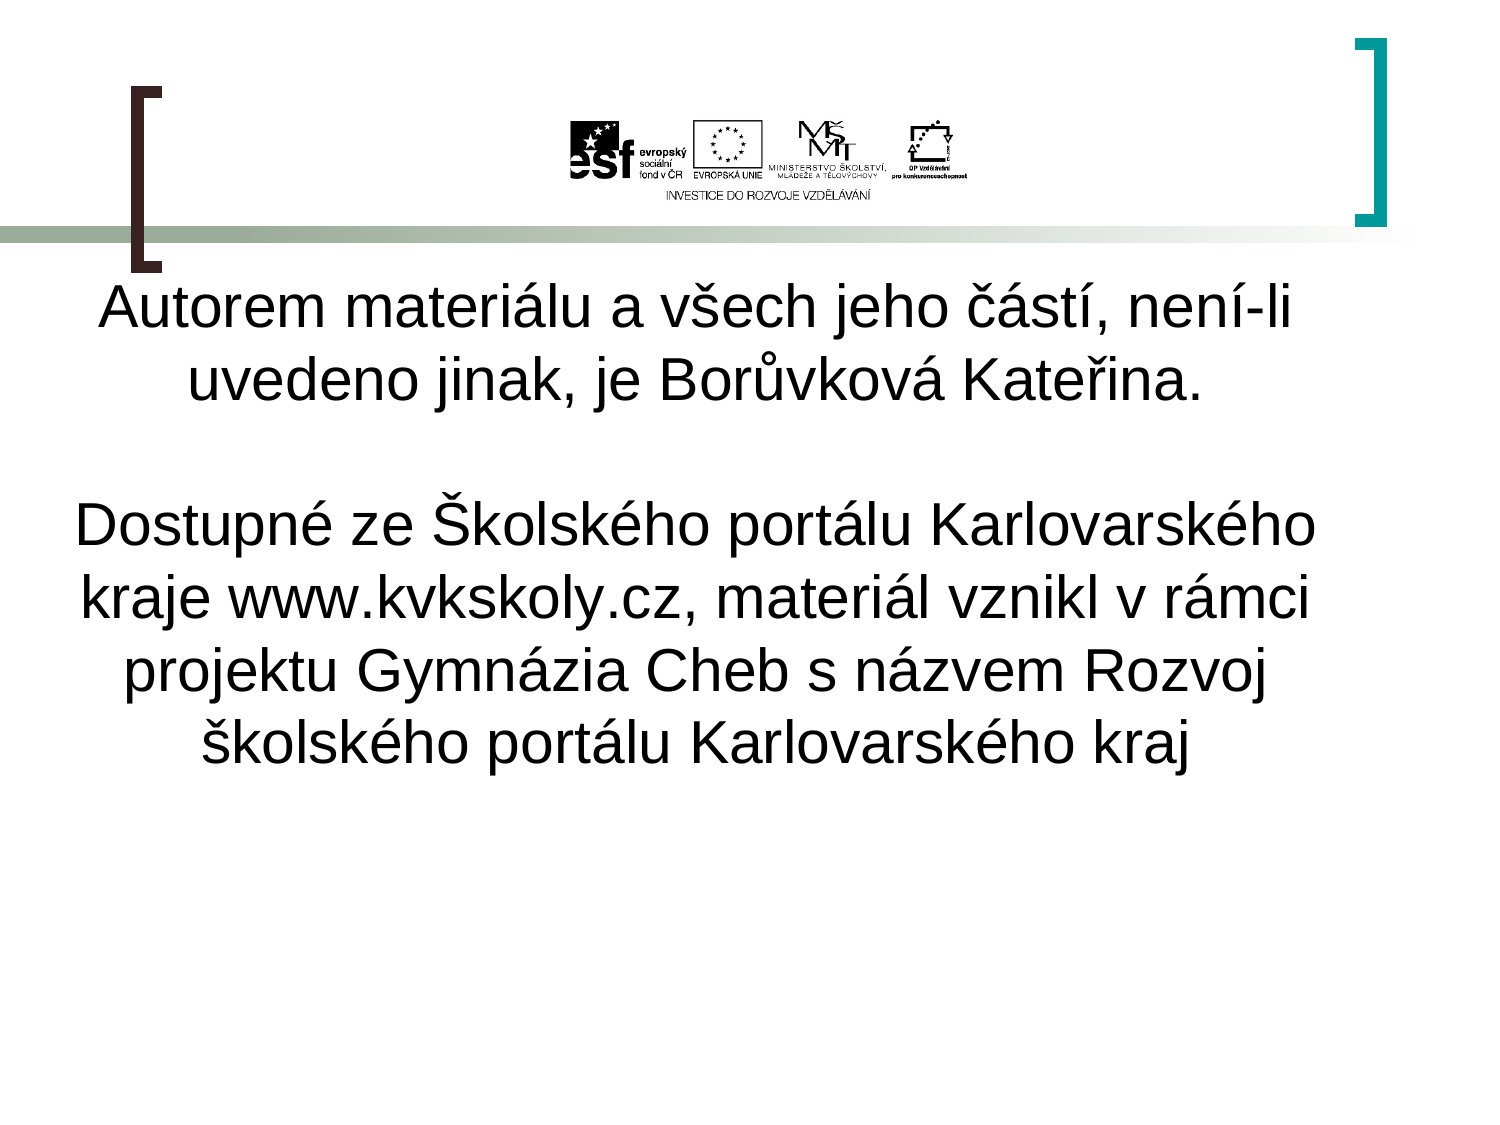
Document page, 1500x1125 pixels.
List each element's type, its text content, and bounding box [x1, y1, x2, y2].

picture [549, 102, 994, 214]
text_box Autorem materiálu a všech jeho částí, není-li uvedeno jinak, je Borůvková Kateřina. Dostupné ze Školského portálu Karlovarského kraje www.kvkskoly.cz, materiál vznikl v rámci projektu Gymnázia Cheb s názvem Rozvoj školského portálu Karlovarského kraj [74, 263, 1425, 1006]
